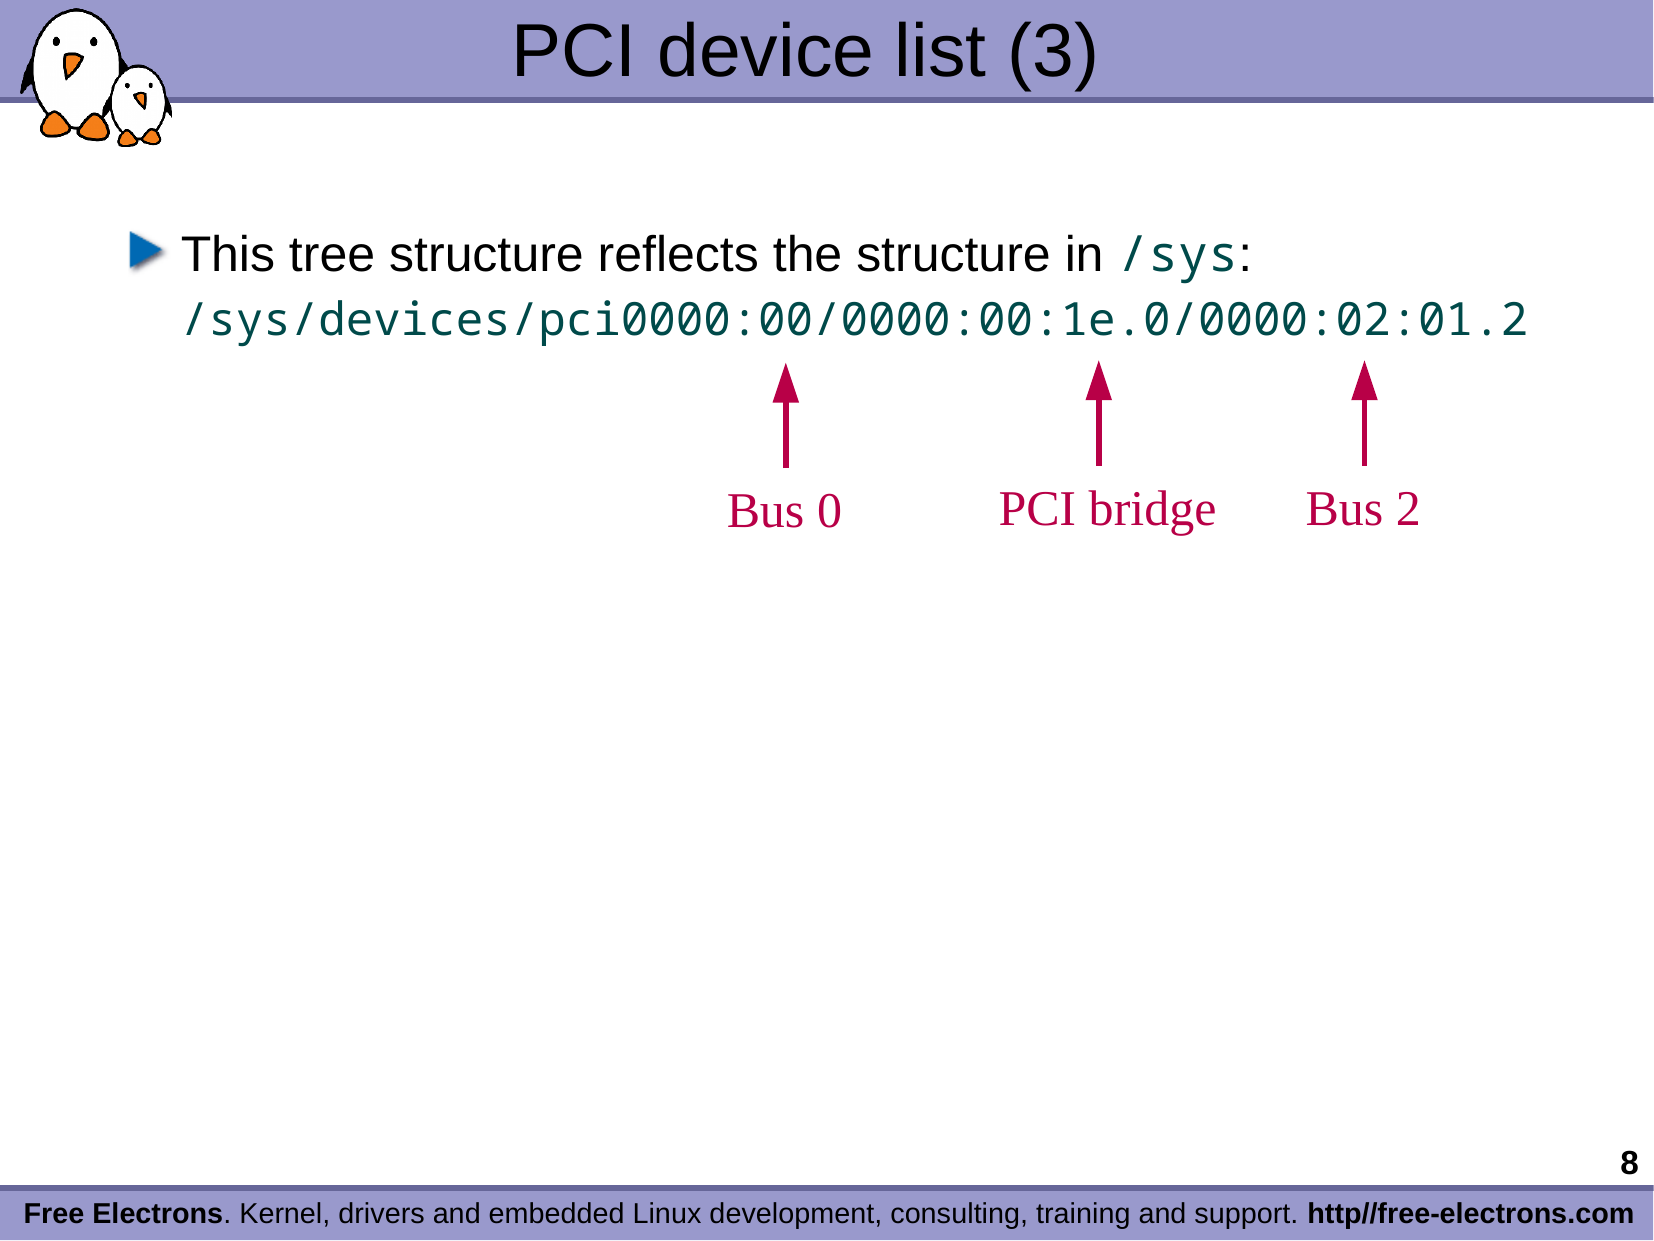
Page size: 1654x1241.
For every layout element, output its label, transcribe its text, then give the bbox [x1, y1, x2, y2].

title PCI device list (3) [60, 0, 1551, 101]
text_box PCI bridge [998, 480, 1218, 541]
list This tree structure reflects the structure in /sys: /sys/devices/pci0000:00/0000:00:1e.0/0000:02:01.2 [109, 218, 1554, 1069]
picture [20, 8, 172, 147]
text_box Bus 2 [1305, 480, 1422, 541]
text_box Bus 0 [726, 482, 843, 544]
